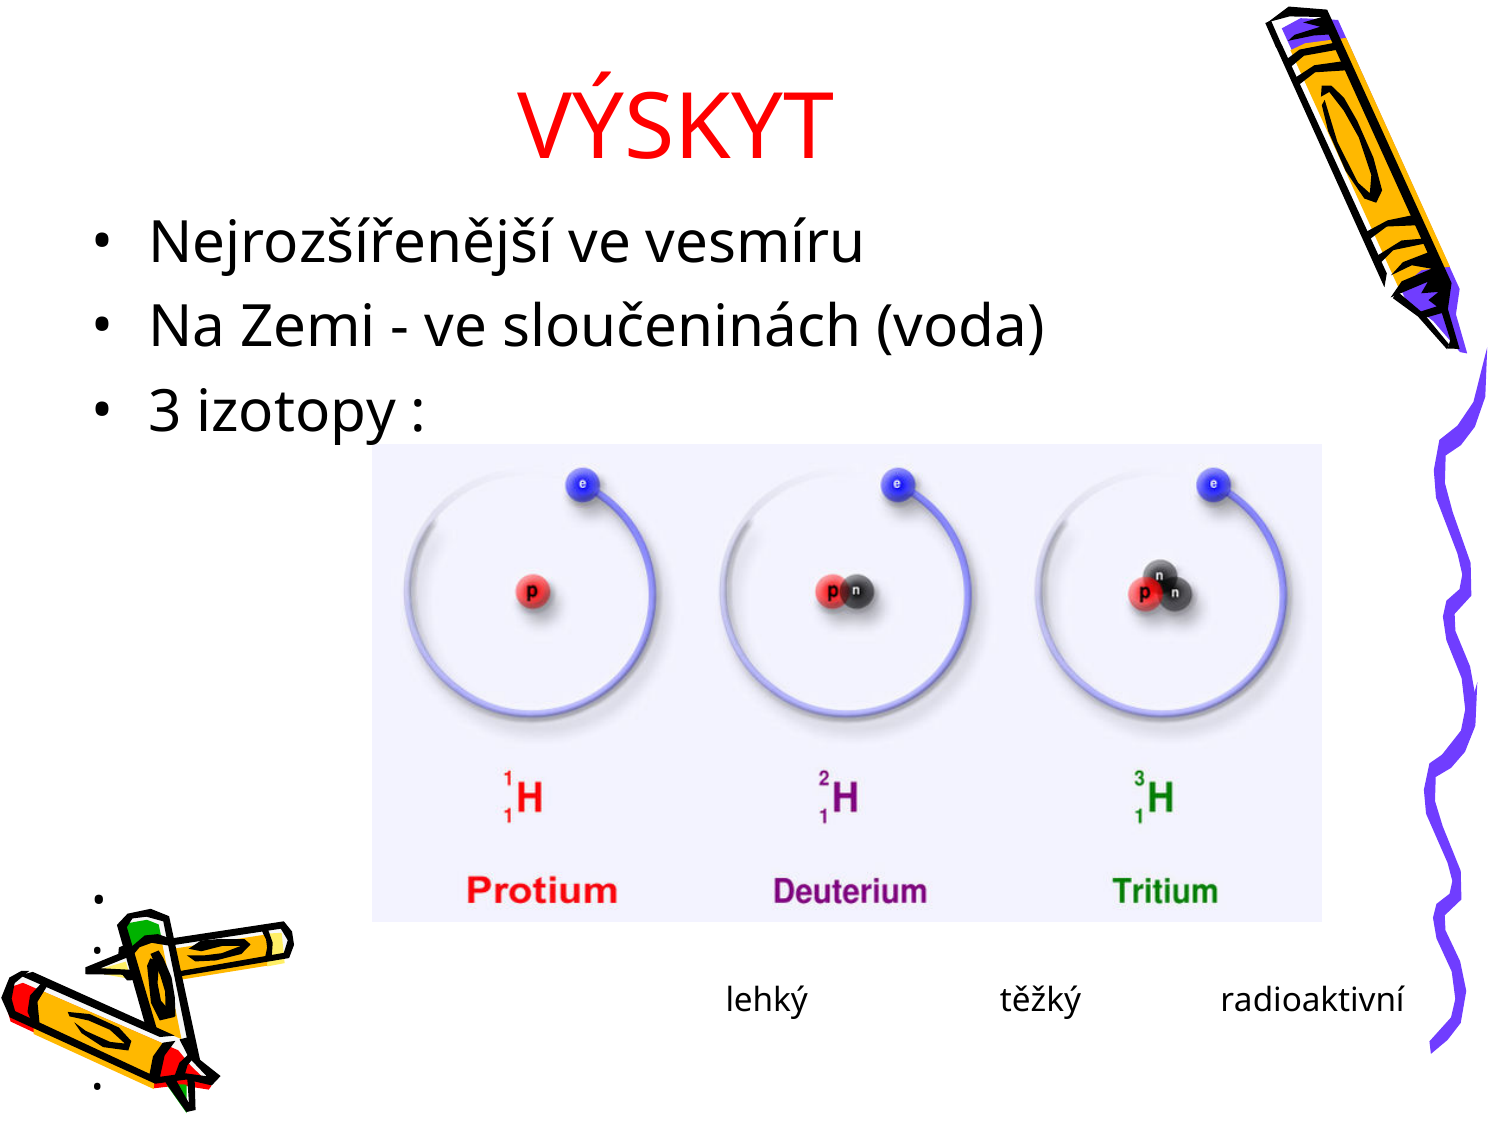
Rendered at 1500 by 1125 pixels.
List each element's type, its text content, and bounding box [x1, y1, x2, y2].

title VÝSKYT [112, 24, 1240, 185]
list Nejrozšířenější ve vesmíru Na Zemi - ve sloučeninách (voda) 3 izotopy : lehký těžký radioaktivní [76, 196, 1447, 1083]
